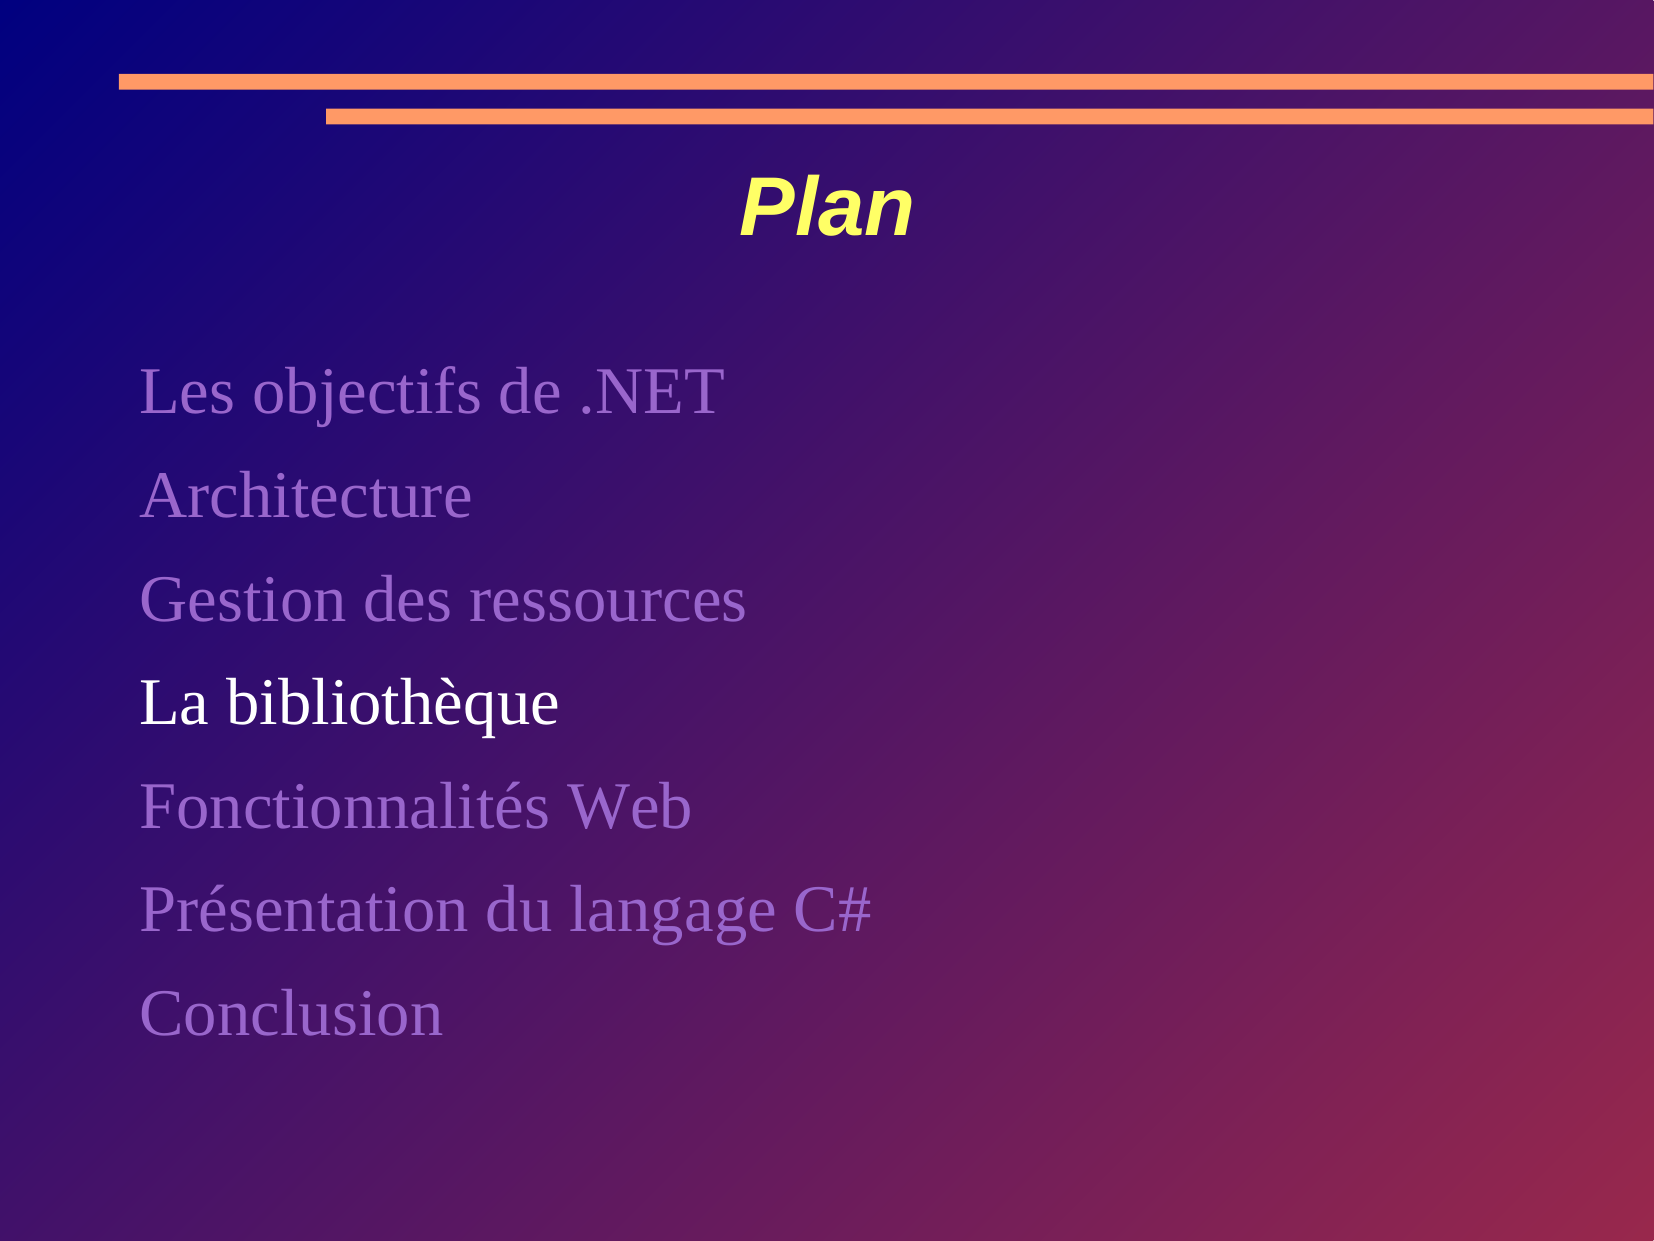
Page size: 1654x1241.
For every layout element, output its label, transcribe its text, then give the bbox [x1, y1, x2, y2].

list Les objectifs de .NET Architecture Gestion des ressources La bibliothèque Fonctionnalités Web Présentation du langage C# Conclusion [121, 354, 1534, 1051]
title Plan [121, 102, 1534, 311]
